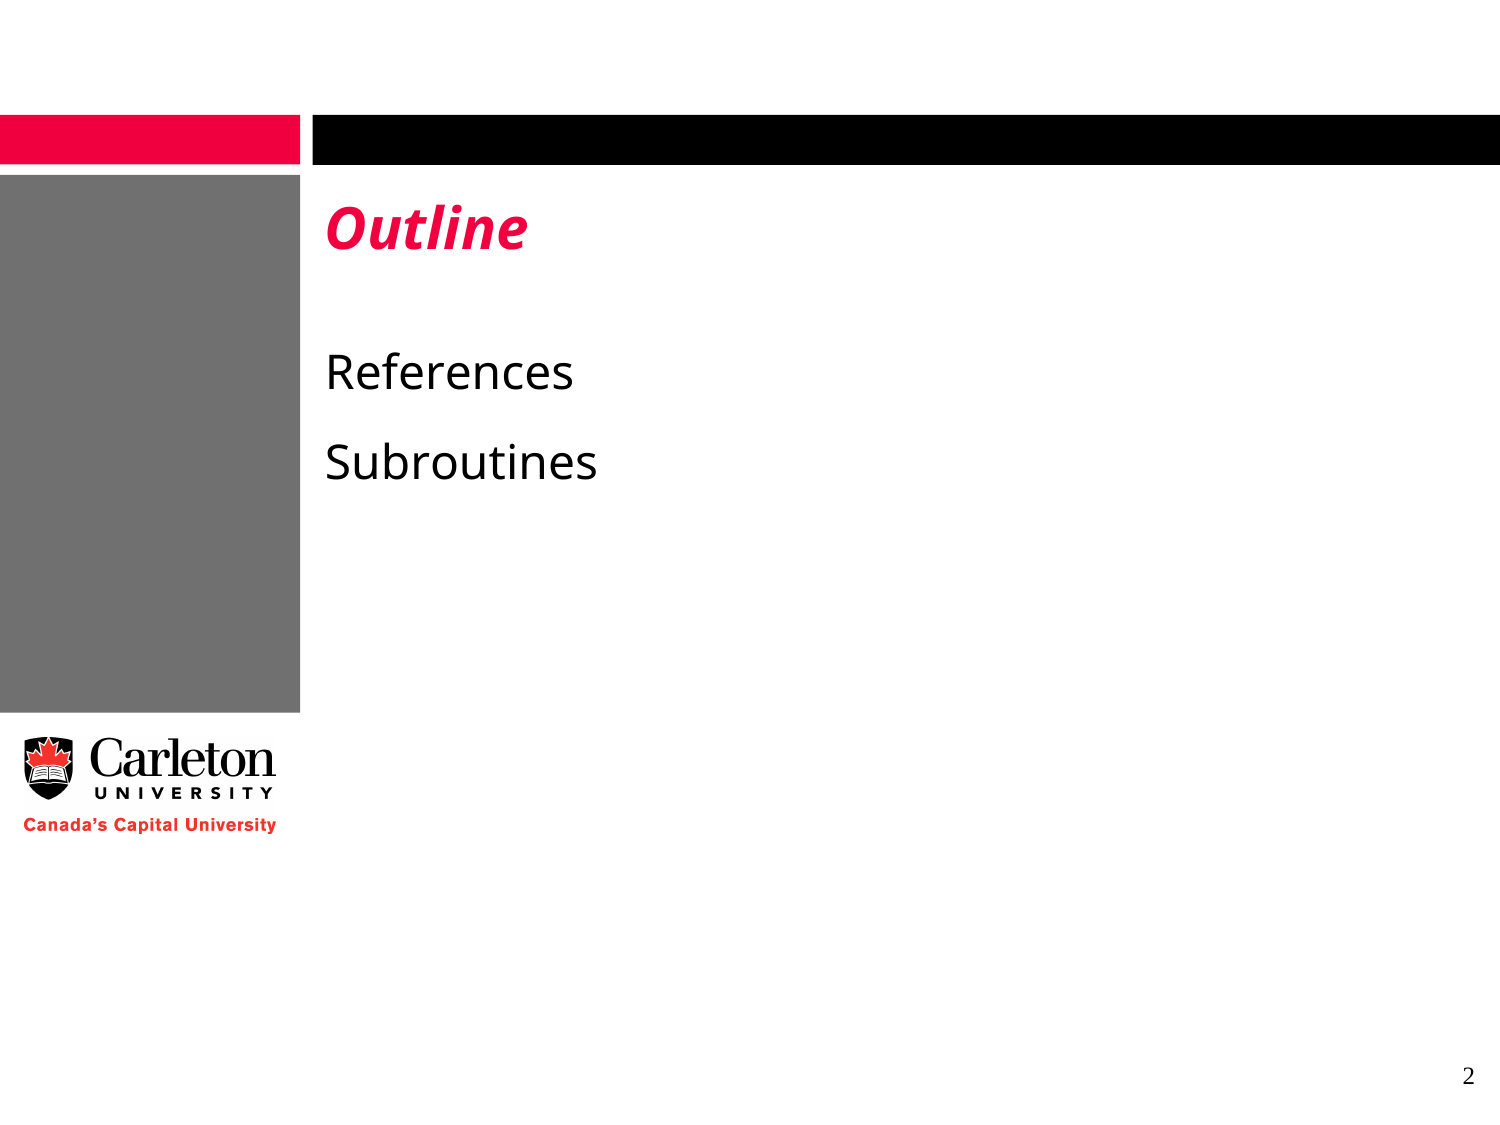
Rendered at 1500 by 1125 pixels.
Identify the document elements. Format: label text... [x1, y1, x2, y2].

title Outline [324, 187, 1450, 324]
list References Subroutines [324, 324, 1450, 1051]
picture [24, 737, 276, 834]
